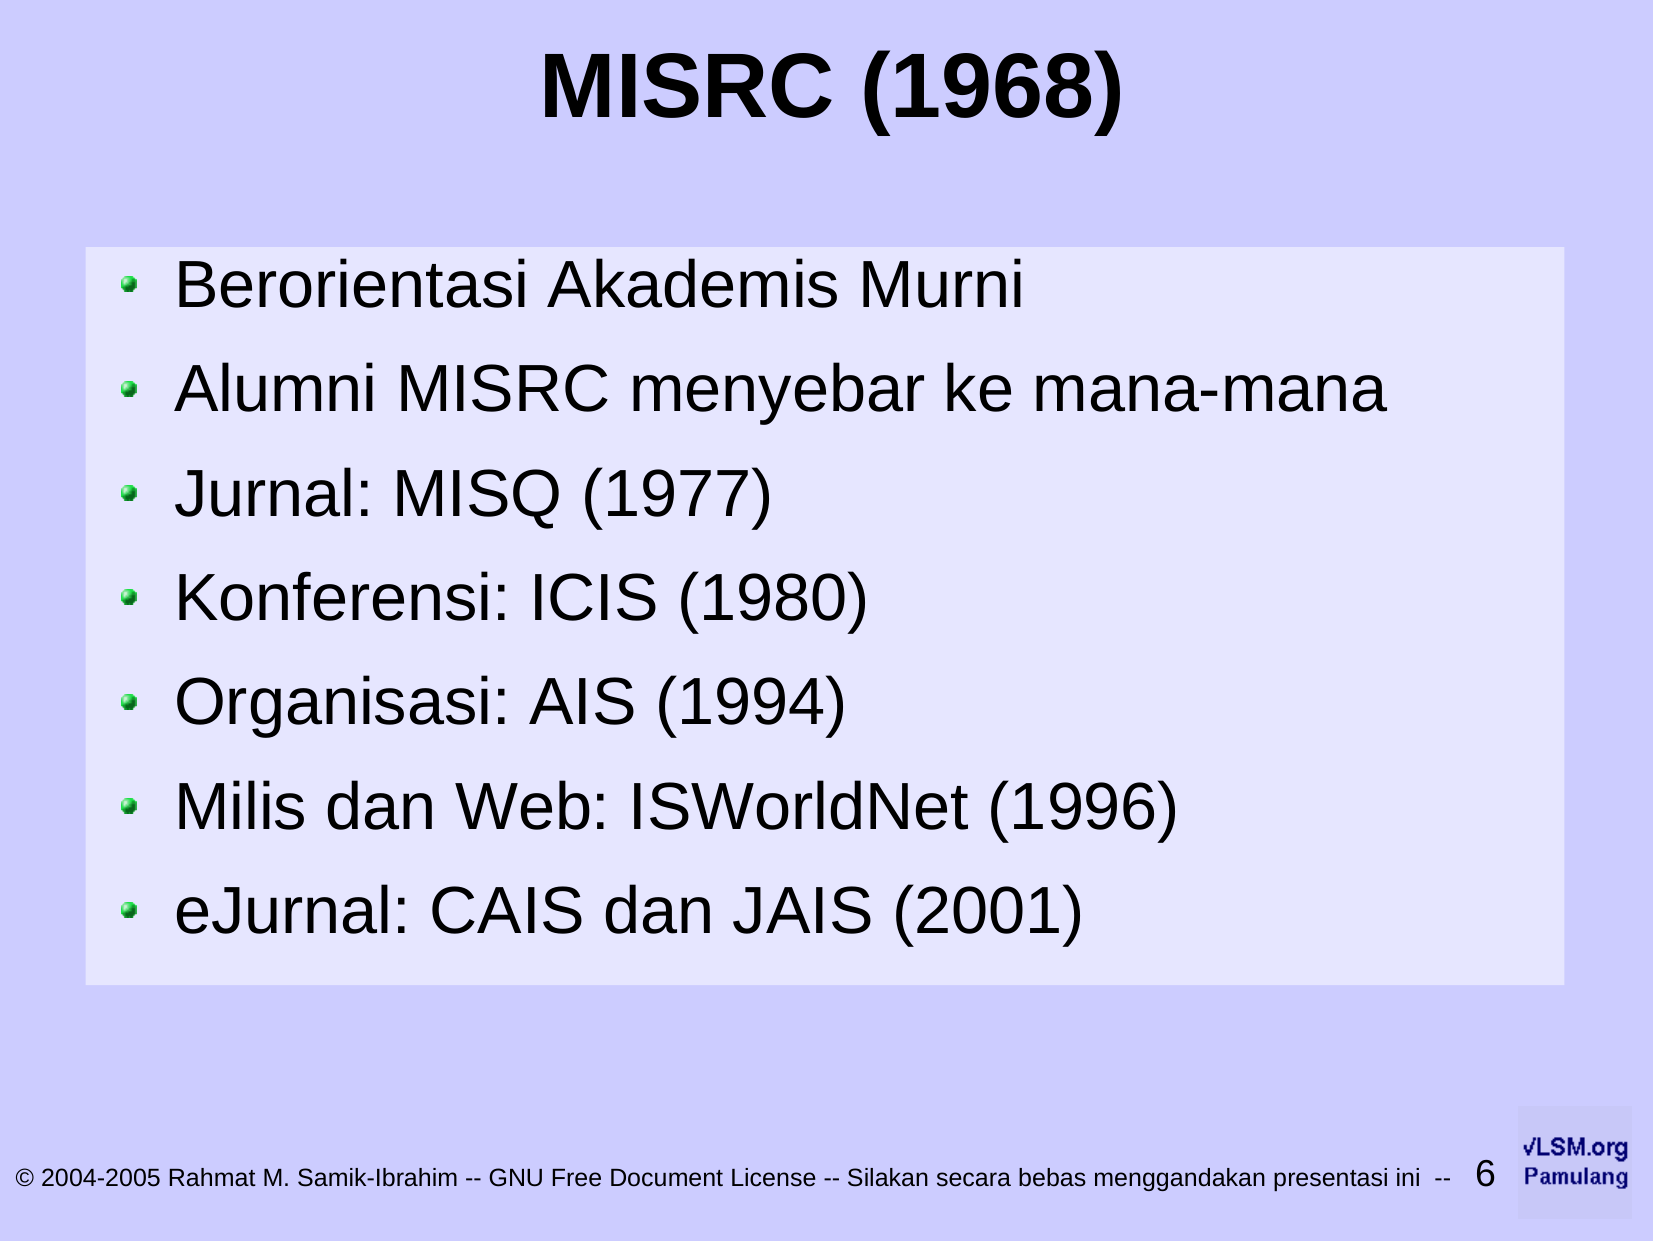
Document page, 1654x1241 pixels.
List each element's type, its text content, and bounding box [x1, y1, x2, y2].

list Berorientasi Akademis Murni Alumni MISRC menyebar ke mana-mana Jurnal: MISQ (1977) Konferensi: ICIS (1980) Organisasi: AIS (1994) Milis dan Web: ISWorldNet (1996) eJurnal: CAIS dan JAIS (2001) [85, 247, 1565, 986]
title MISRC (1968) [40, 31, 1625, 142]
picture [1518, 1106, 1632, 1219]
